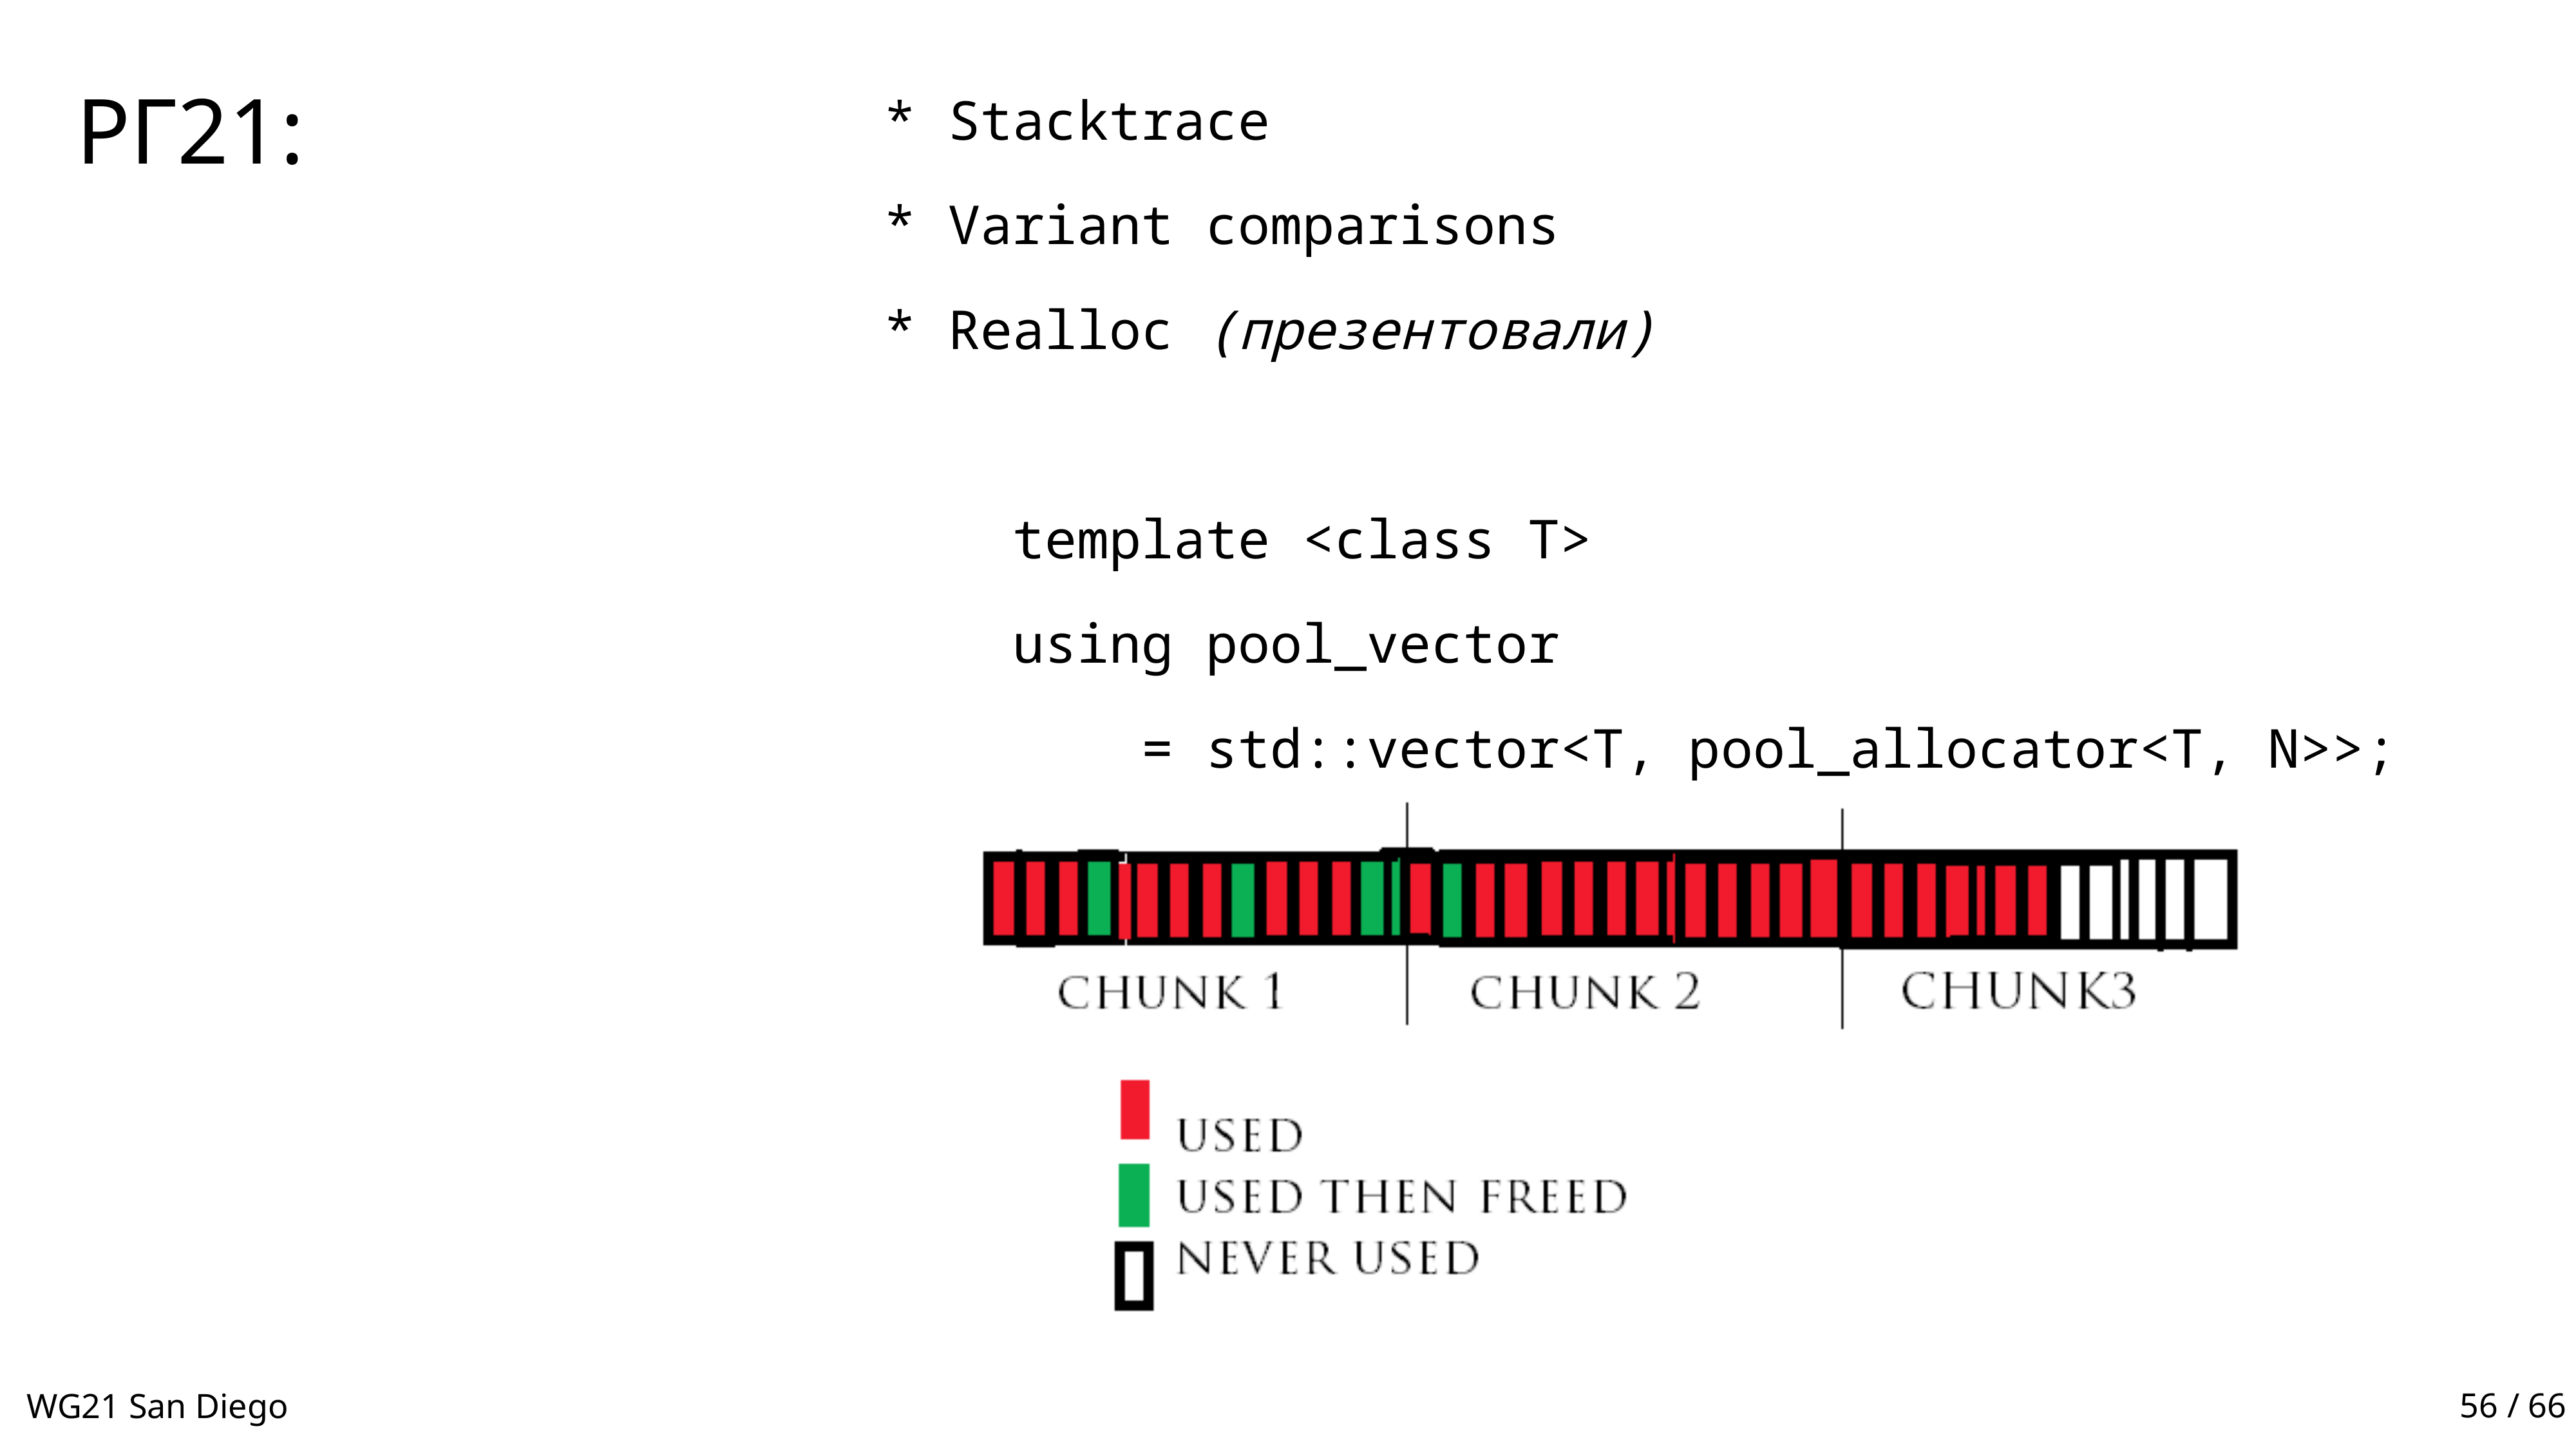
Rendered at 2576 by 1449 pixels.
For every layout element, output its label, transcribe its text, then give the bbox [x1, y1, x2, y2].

picture [974, 801, 2265, 1379]
title РГ21: [66, 81, 802, 486]
list <number> / 66 [1479, 1376, 2576, 1431]
list * Stacktrace * Variant comparisons * Realloc (презентовали) template <class T> using pool_vector = std::vector<T, pool_allocator<T, N>>; [875, 81, 2460, 1249]
list WG21 San Diego [17, 1376, 1114, 1431]
